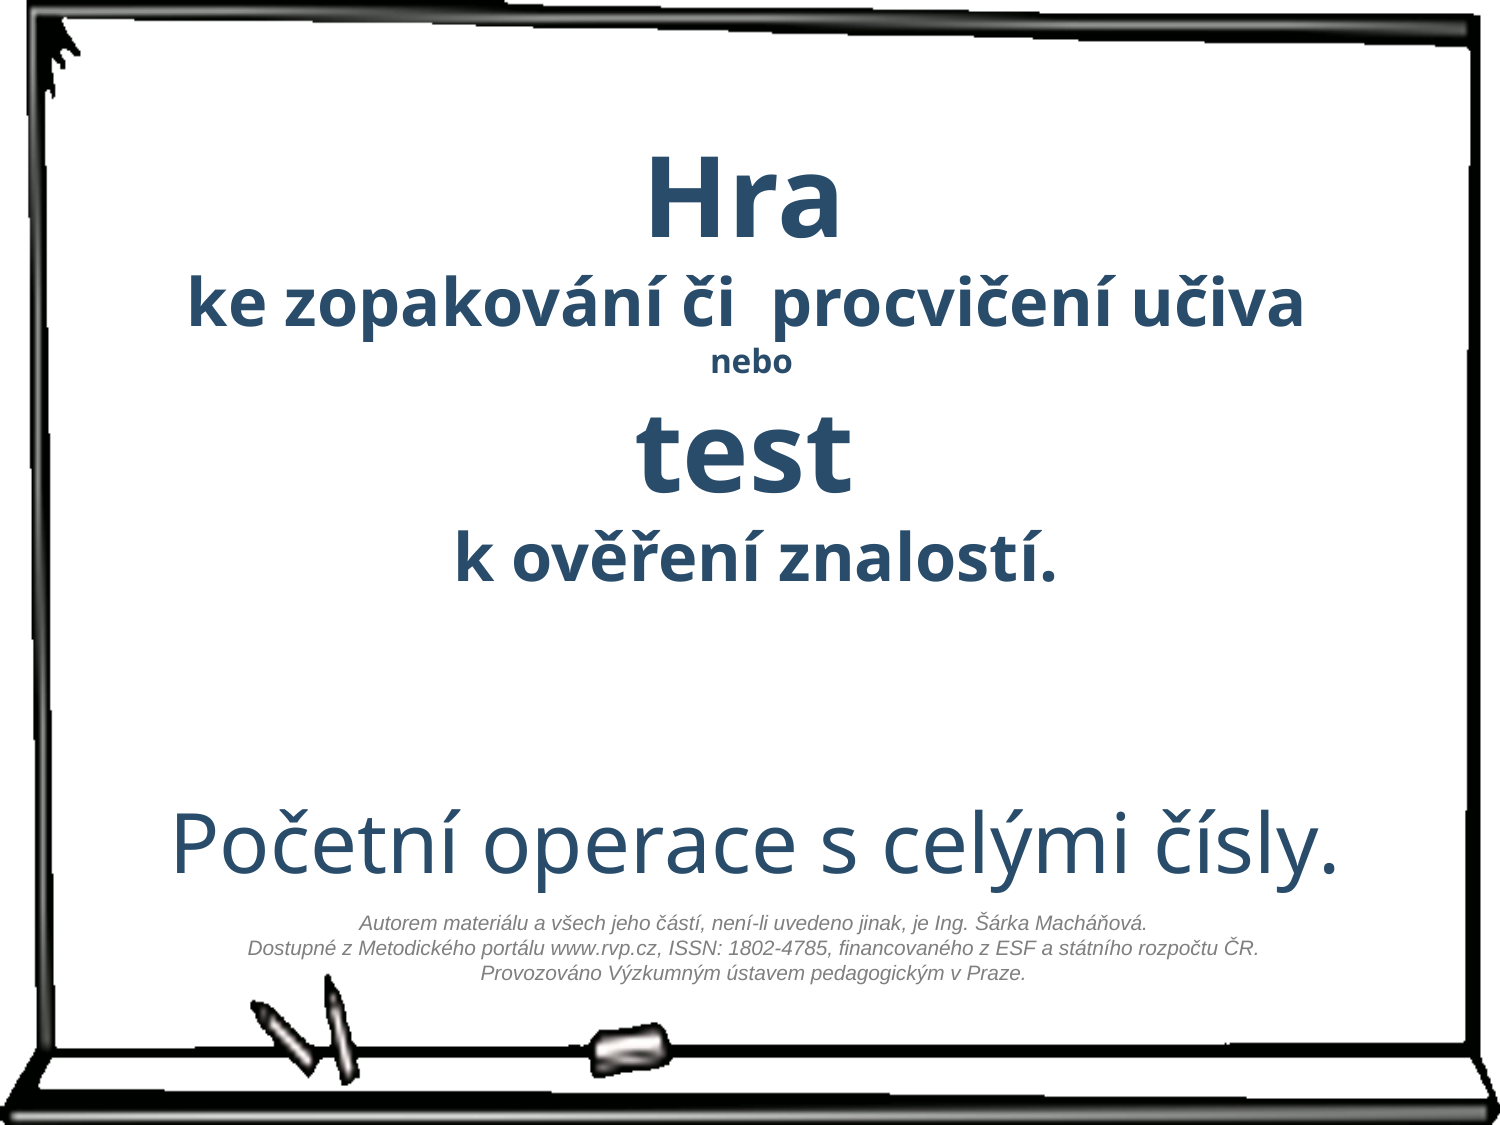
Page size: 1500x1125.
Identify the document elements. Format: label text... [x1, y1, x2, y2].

title Hra ke zopakování či procvičení učiva nebo test k ověření znalostí. [112, 117, 1400, 603]
picture [0, 0, 1500, 1125]
text_box Autorem materiálu a všech jeho částí, není-li uvedeno jinak, je Ing. Šárka Macháňová. Dostupné z Metodického portálu www.rvp.cz, ISSN: 1802-4785, financovaného z ESF a státního rozpočtu ČR. Provozováno Výzkumným ústavem pedagogickým v Praze. [41, 902, 1467, 993]
text_box Početní operace s celými čísly. [112, 733, 1400, 902]
